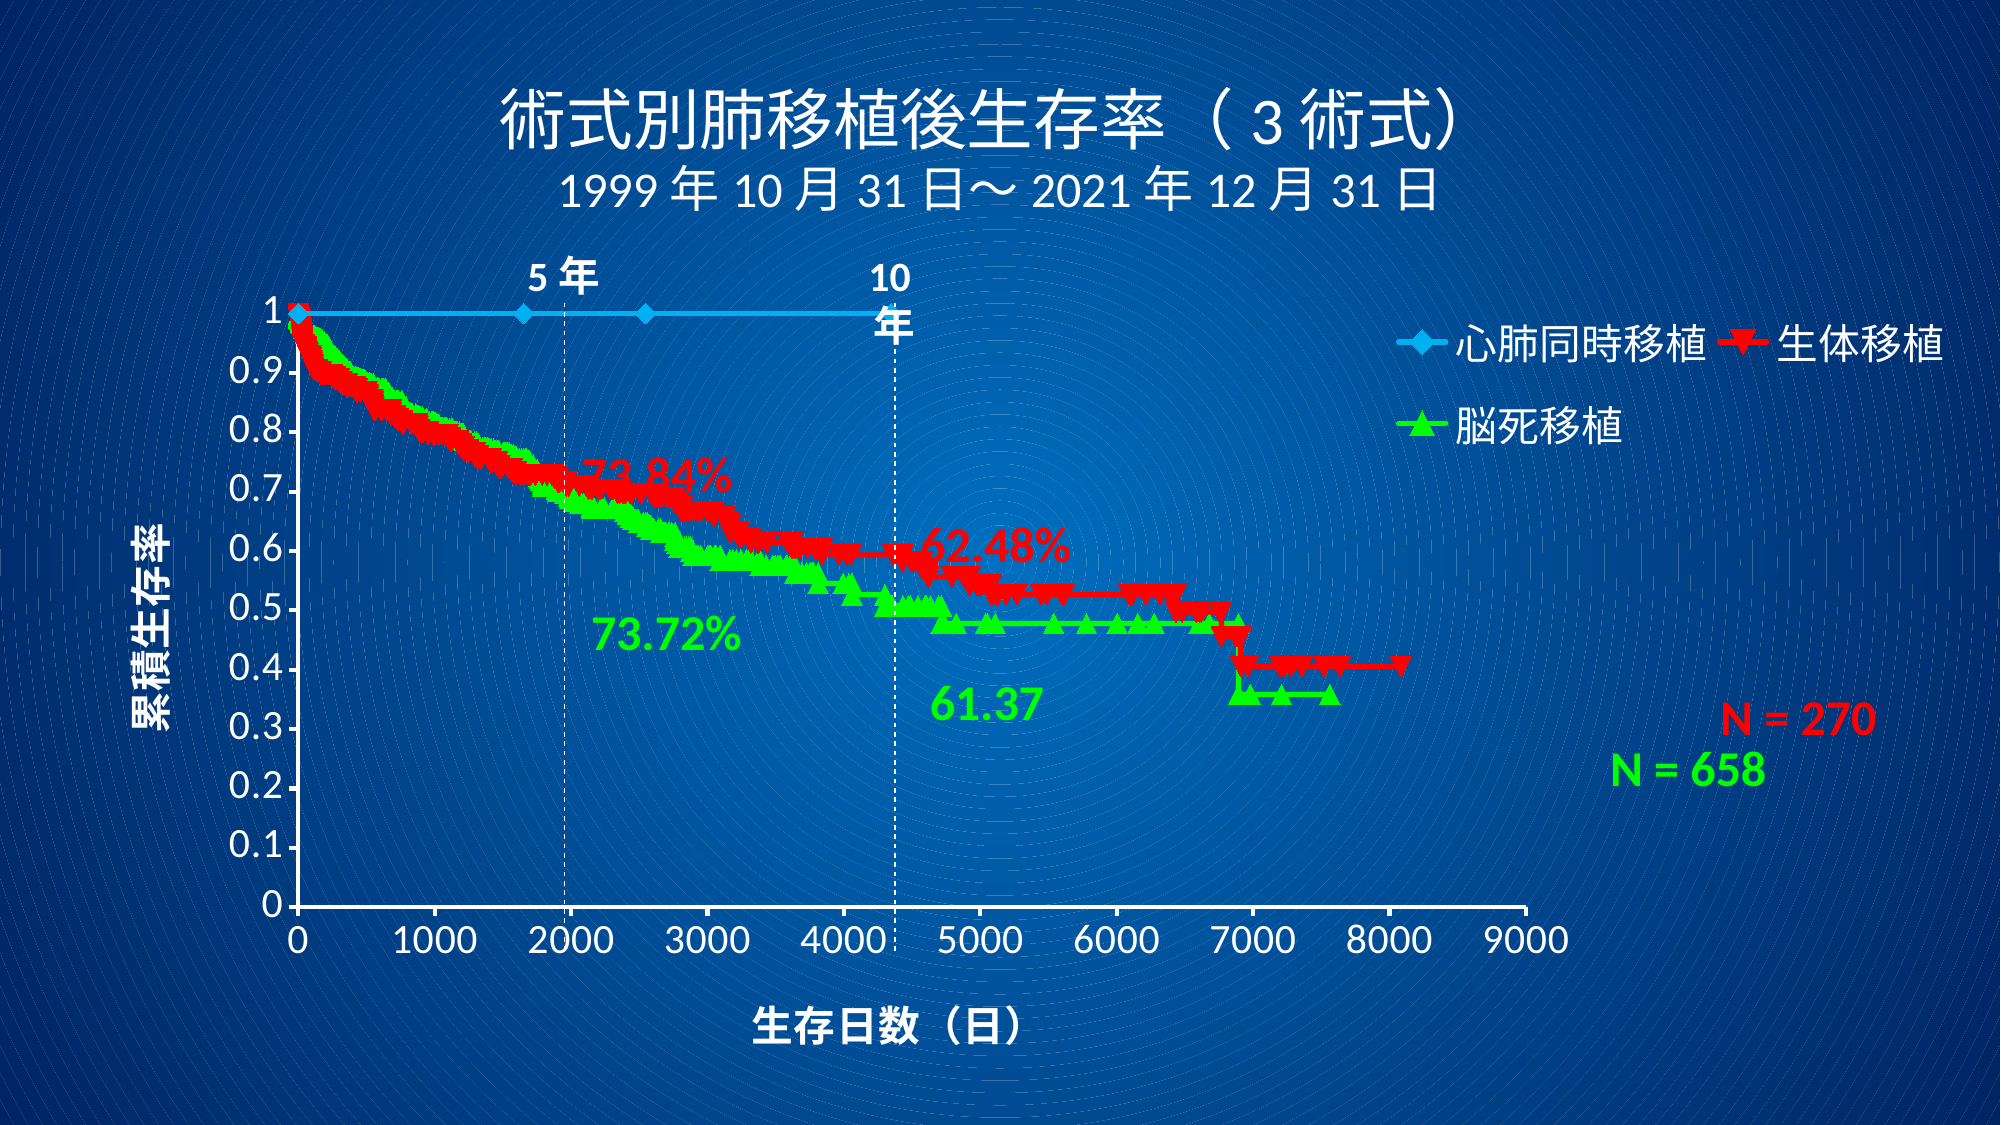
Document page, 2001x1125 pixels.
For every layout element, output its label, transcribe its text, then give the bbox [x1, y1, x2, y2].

text_box 73.84% [566, 440, 815, 512]
text_box 61.37 [914, 668, 1163, 740]
text_box 1999年10月31日～2021年12月31日 [84, 149, 1916, 221]
text_box 10年 [832, 242, 957, 313]
text_box 5年 [501, 242, 626, 313]
text_box 62.48% [905, 511, 1154, 583]
chart [78, 276, 1957, 1092]
text_box N = 270 [1705, 683, 1954, 755]
chart [886, 325, 894, 331]
text_box 術式別肺移植後生存率（3術式） [84, 59, 1916, 149]
chart [882, 315, 894, 320]
text_box N = 658 [1595, 734, 1844, 806]
text_box 73.72% [576, 598, 825, 670]
